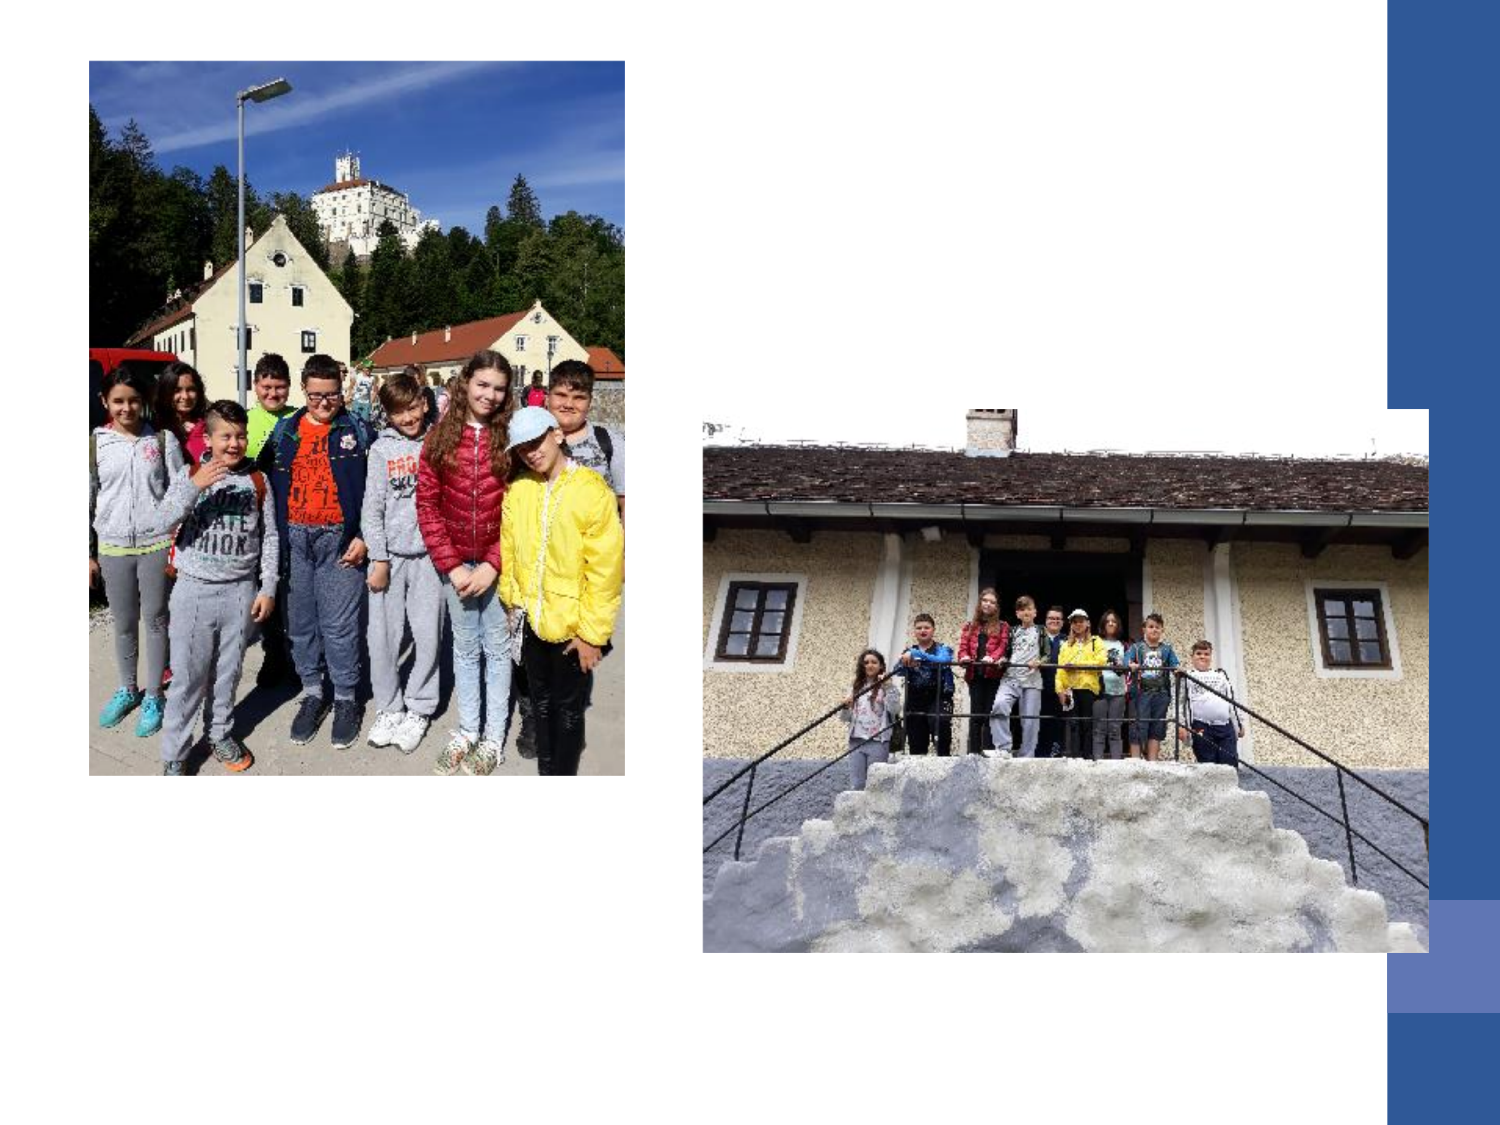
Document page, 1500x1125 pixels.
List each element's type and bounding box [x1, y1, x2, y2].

picture [88, 60, 625, 776]
picture [702, 408, 1429, 953]
